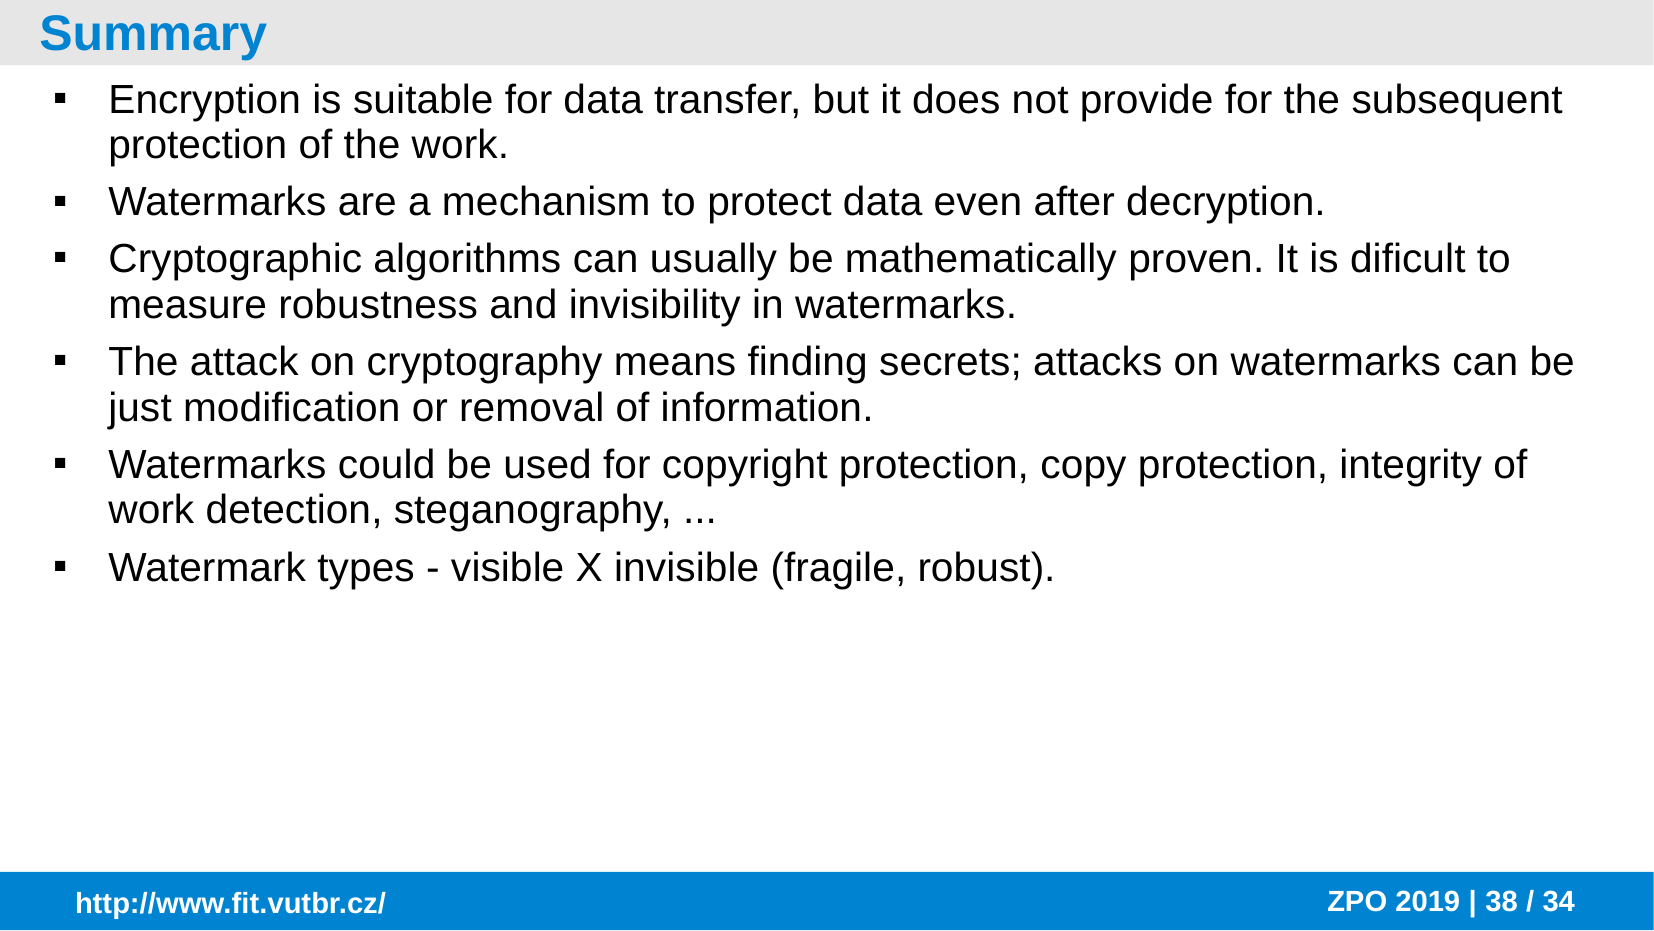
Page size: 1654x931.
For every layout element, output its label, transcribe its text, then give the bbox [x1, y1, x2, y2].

title Summary [39, 4, 1615, 61]
list Encryption is suitable for data transfer, but it does not provide for the subsequent protection of the work. Watermarks are a mechanism to protect data even after decryption. Cryptographic algorithms can usually be mathematically proven. It is dificult to measure robustness and invisibility in watermarks. The attack on cryptography means finding secrets; attacks on watermarks can be just modification or removal of information. Watermarks could be used for copyright protection, copy protection, integrity of work detection, steganography, ... Watermark types - visible X invisible (fragile, robust). [37, 76, 1613, 844]
